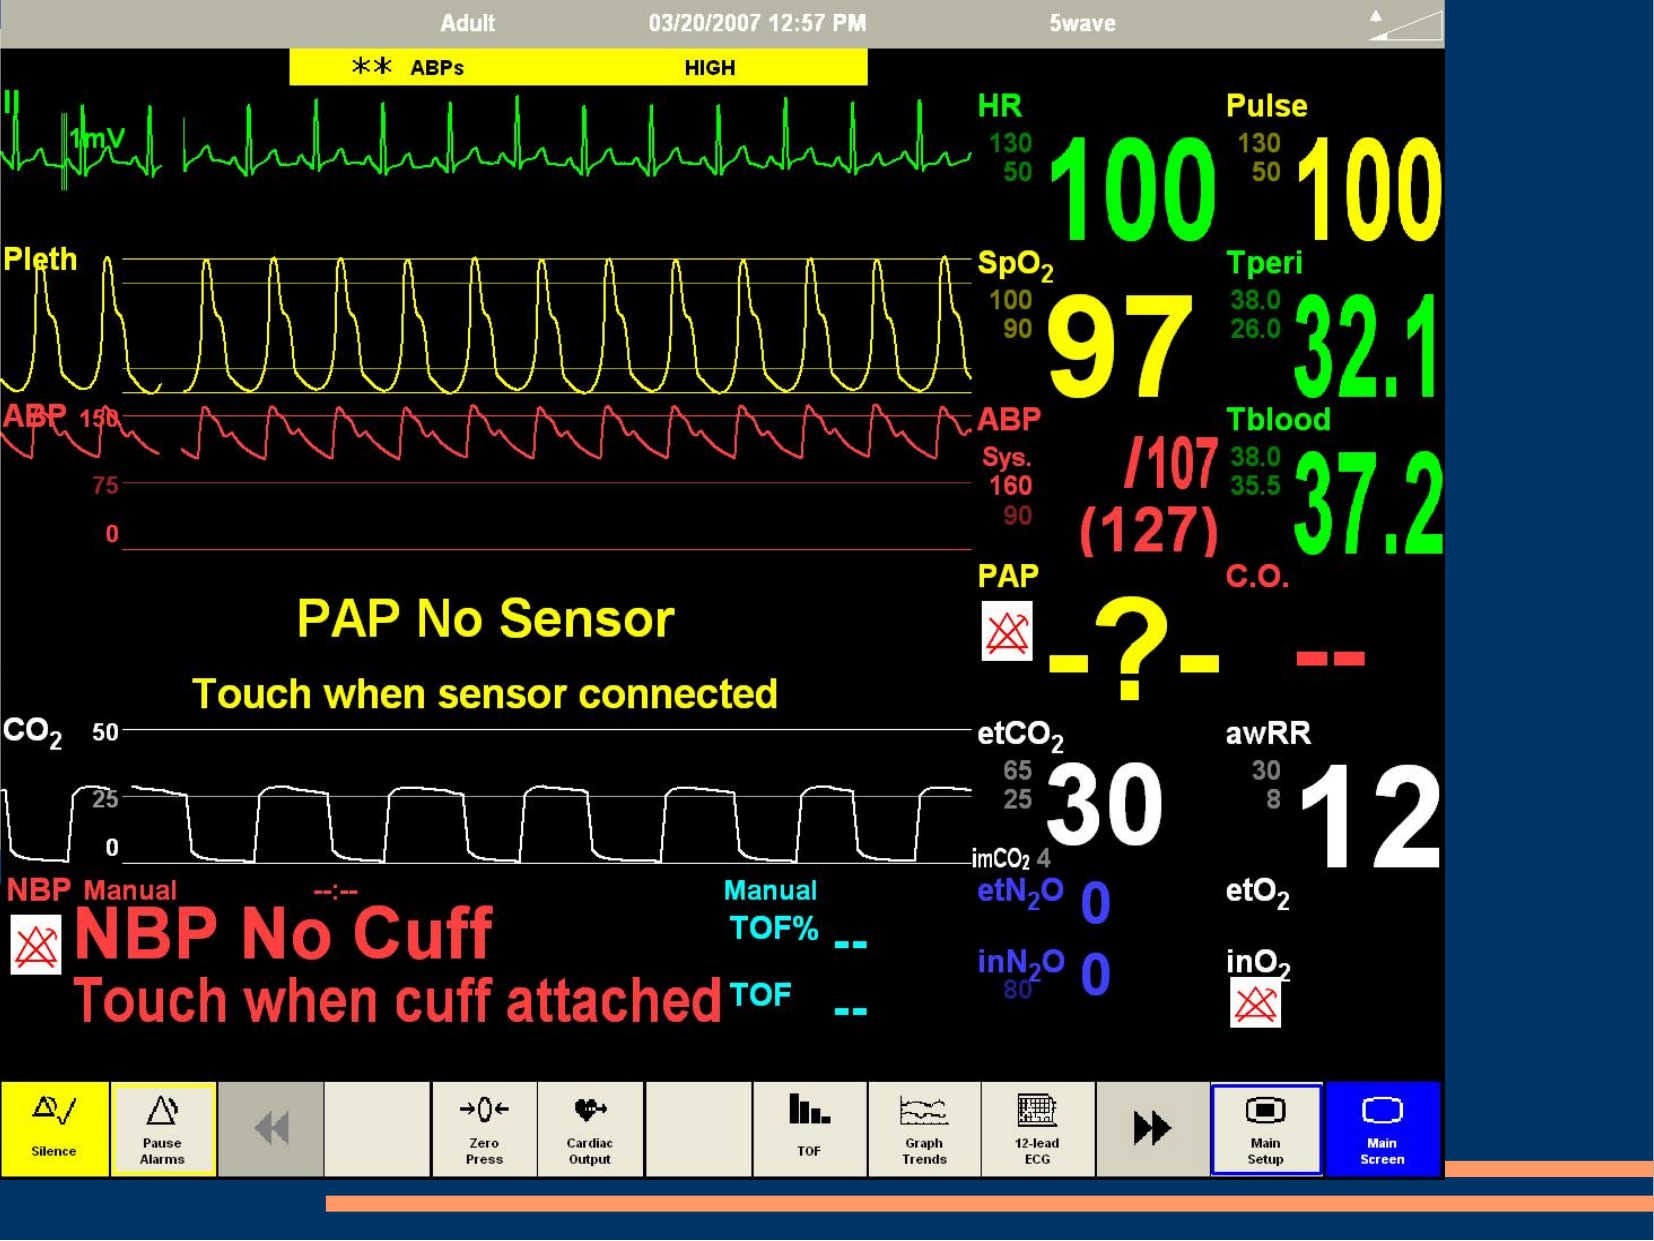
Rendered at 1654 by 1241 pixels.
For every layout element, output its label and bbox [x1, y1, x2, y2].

picture [0, 0, 1447, 1182]
